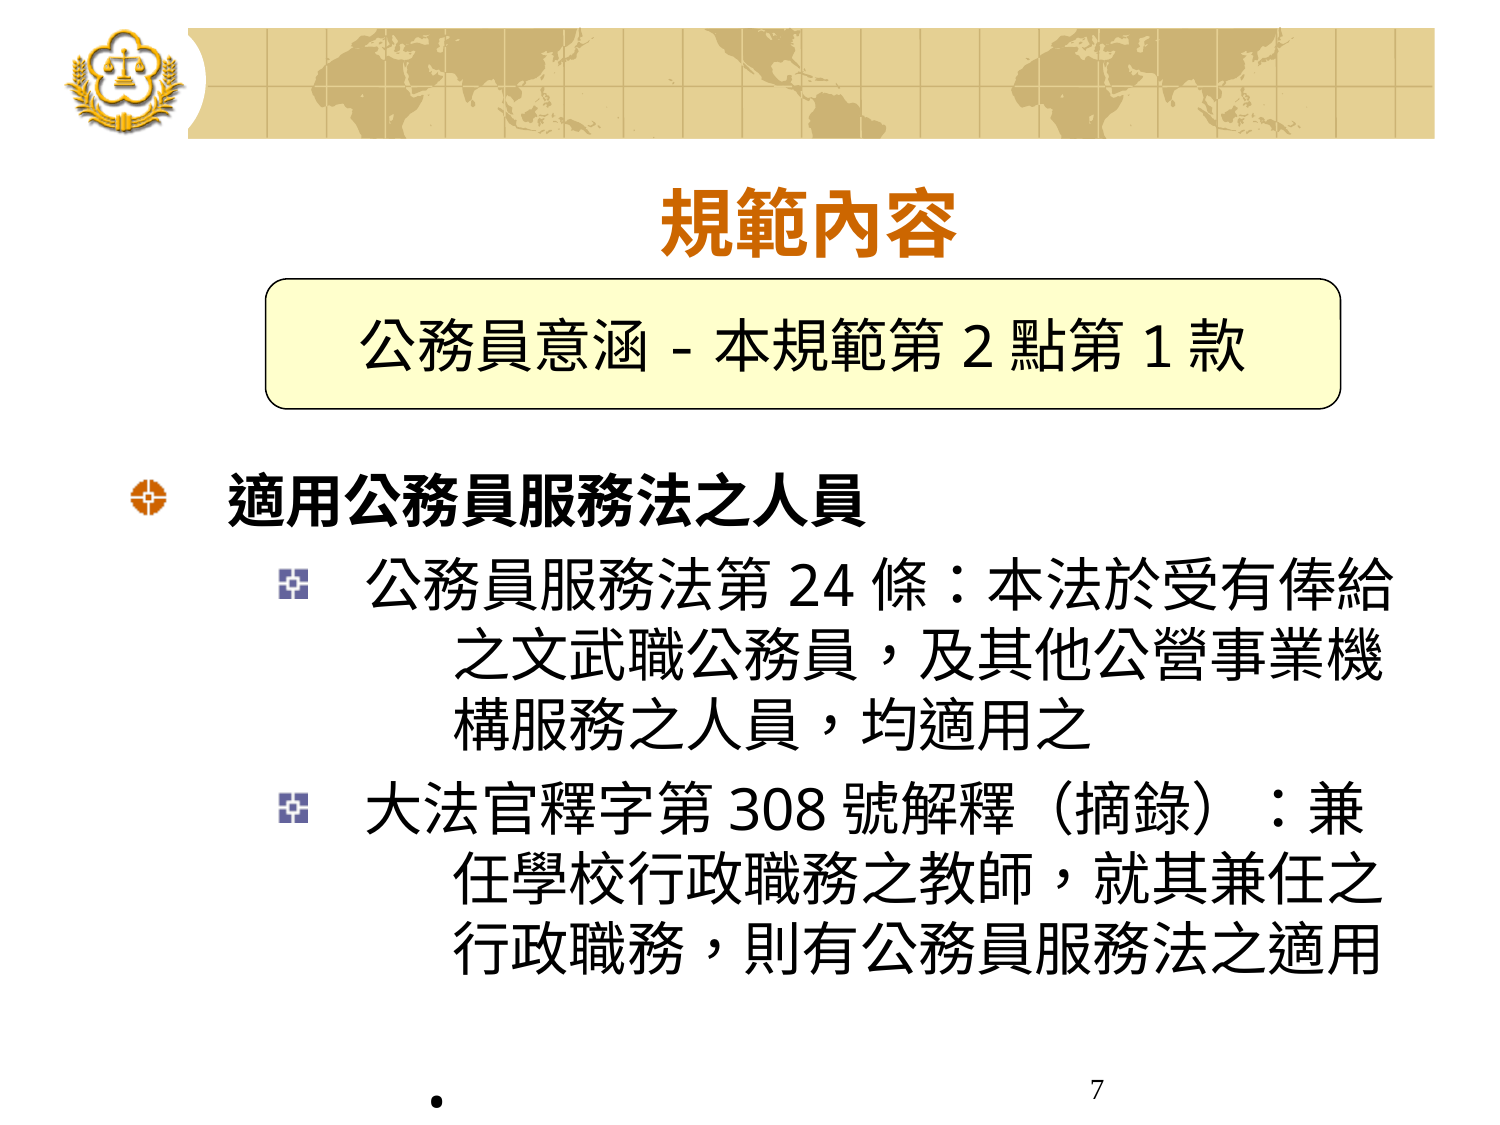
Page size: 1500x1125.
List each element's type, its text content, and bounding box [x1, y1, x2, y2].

text_box 公務員意涵-本規範第2點第1款 [265, 278, 1341, 409]
text_box [1074, 1071, 1388, 1113]
list 適用公務員服務法之人員 公務員服務法第24條：本法於受有俸給之文武職公務員，及其他公營事業機構服務之人員，均適用之 大法官釋字第308號解釋（摘錄）：兼任學校行政職務之教師，就其兼任之行政職務，則有公務員服務法之適用 [112, 456, 1436, 1071]
title 規範內容 [183, 152, 1436, 291]
